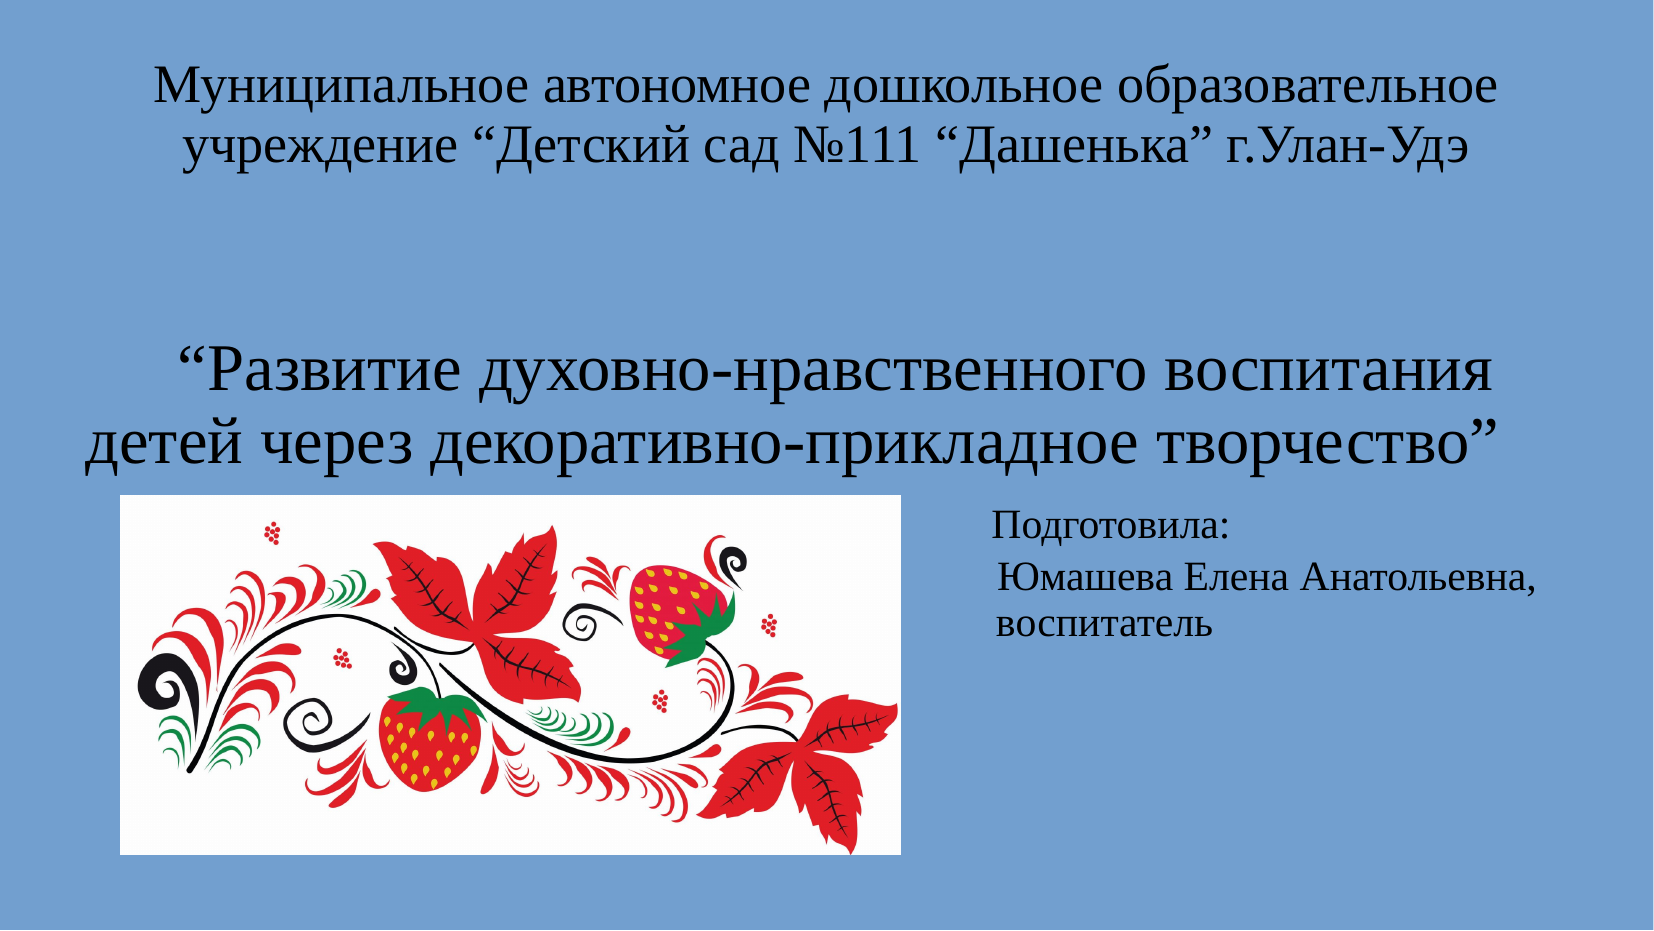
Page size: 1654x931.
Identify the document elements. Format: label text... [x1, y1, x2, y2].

title Муниципальное автономное дошкольное образовательное учреждение “Детский сад №111 “Дашенька” г.Улан-Удэ [82, 37, 1571, 193]
subtitle “Развитие духовно-нравственного воспитания детей через декоративно-прикладное творчество” Подготовила: Юмашева Елена Анатольевна, воспитатель [82, 217, 1571, 758]
picture [120, 495, 901, 856]
